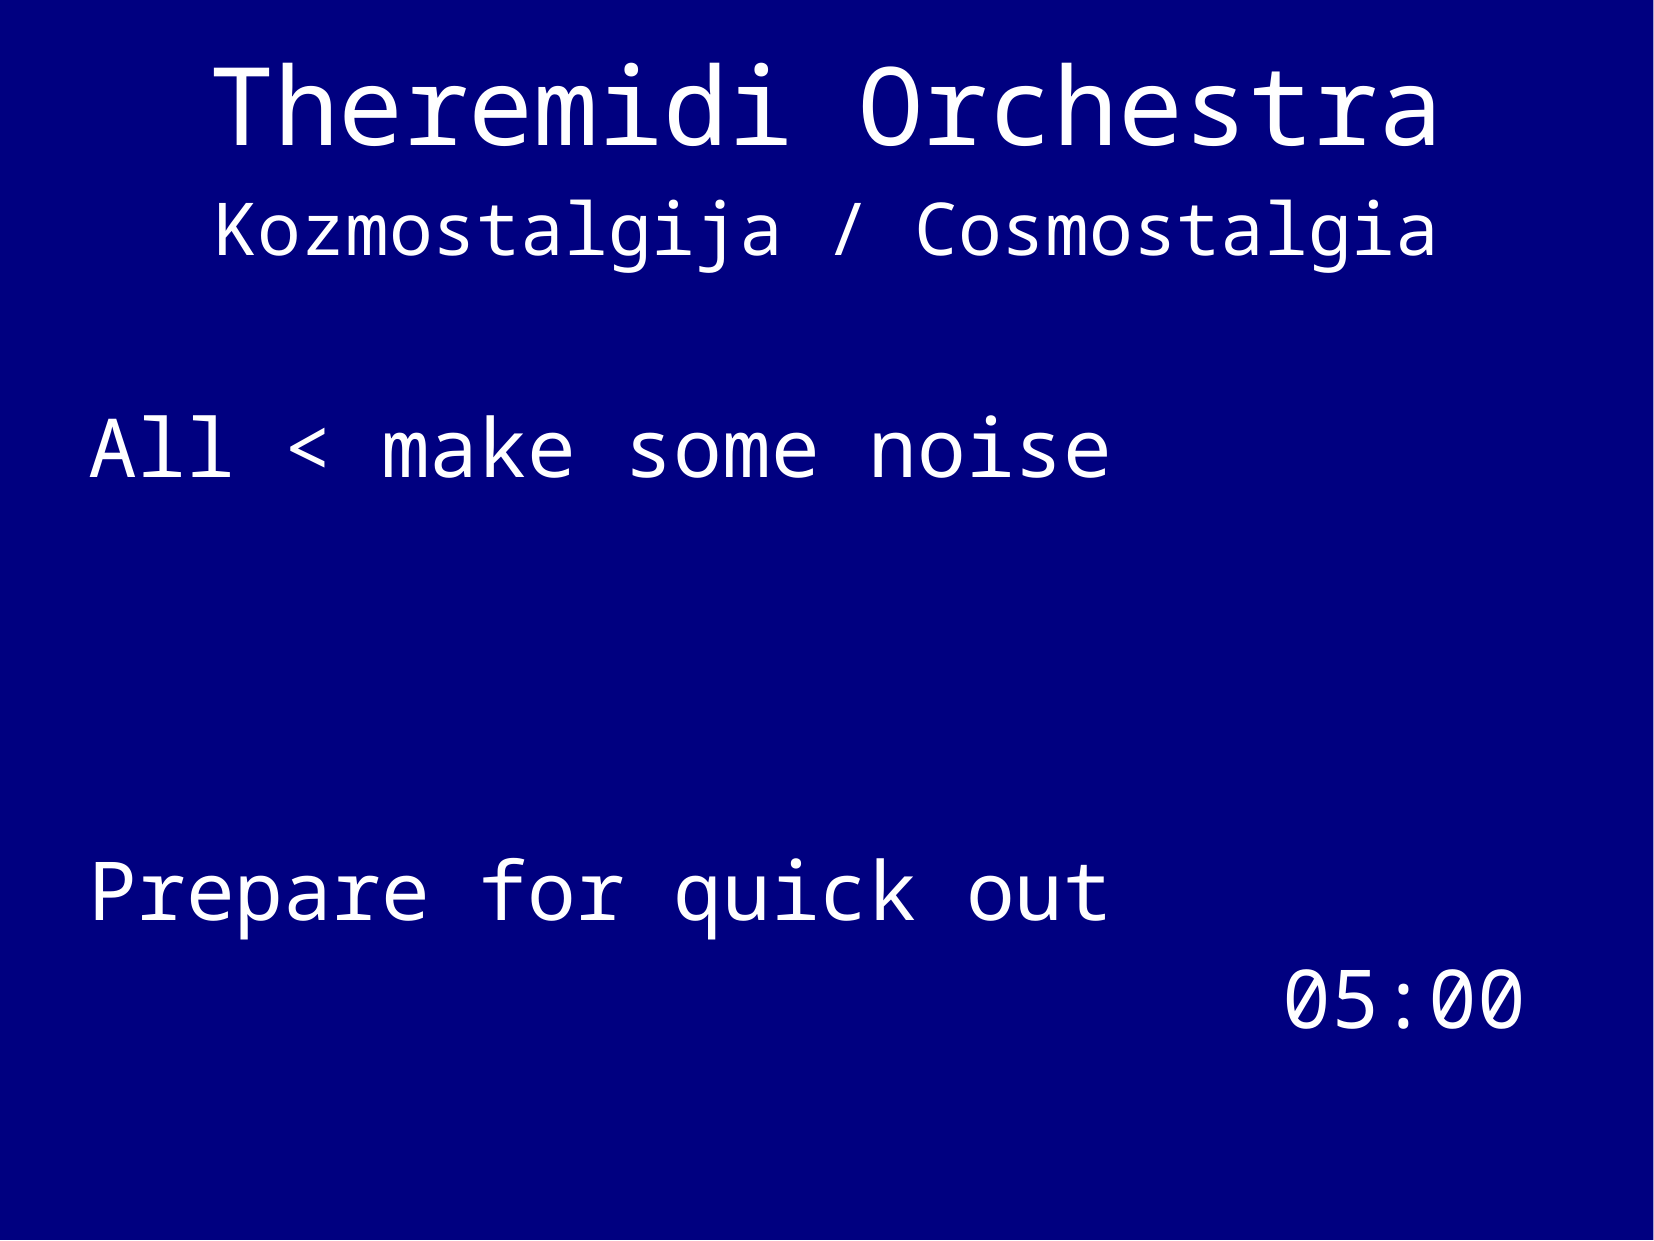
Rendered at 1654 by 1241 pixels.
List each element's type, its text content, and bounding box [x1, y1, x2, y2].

title Theremidi Orchestra Kozmostalgija / Cosmostalgia [82, 49, 1571, 257]
text_box 05:00 [1282, 900, 1620, 1096]
subtitle All < make some noise Prepare for quick out [88, 272, 1566, 1063]
